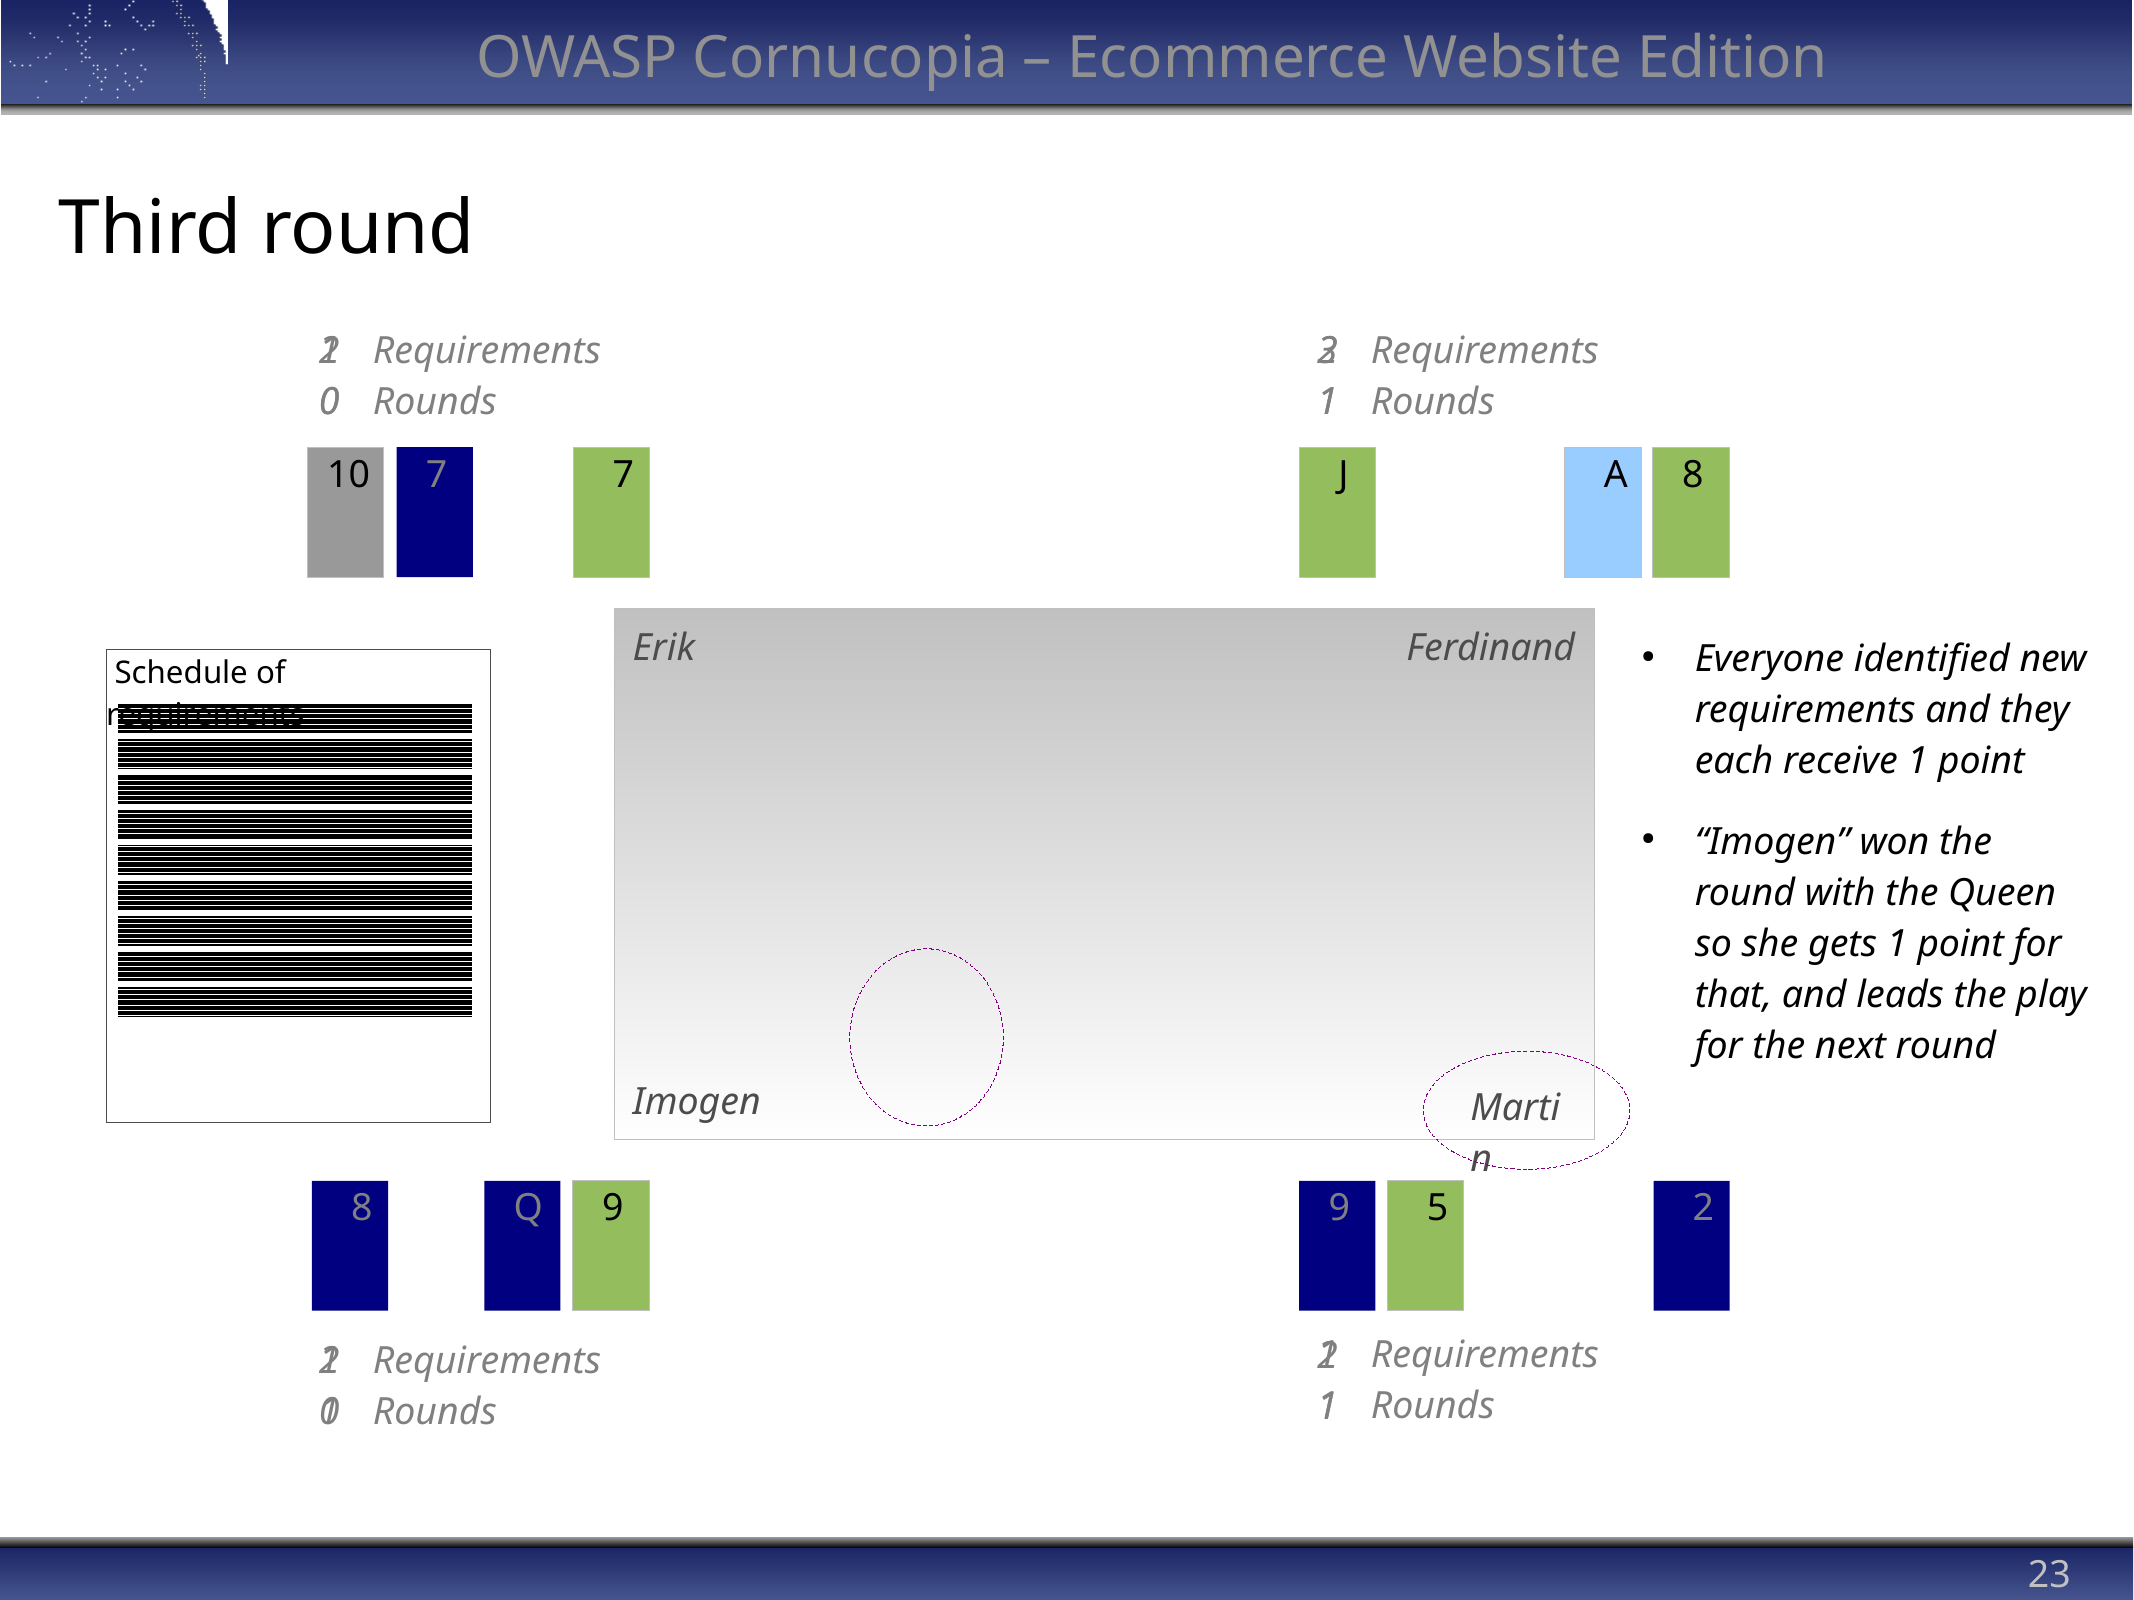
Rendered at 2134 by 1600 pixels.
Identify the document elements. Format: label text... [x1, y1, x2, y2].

list Requirements Rounds [378, 1333, 656, 1424]
list [118, 844, 473, 875]
list 2 1 [1316, 1328, 1388, 1419]
list [118, 702, 473, 733]
list Requirements Rounds [1388, 1327, 1654, 1418]
list [118, 738, 473, 768]
list Erik [632, 620, 739, 681]
list 2 0 [318, 323, 378, 414]
list [118, 879, 473, 910]
title Third round [58, 124, 2126, 325]
list [118, 809, 473, 839]
list J [1299, 447, 1376, 578]
list [118, 950, 473, 981]
list 8 [1652, 447, 1730, 578]
list Everyone identified new requirements and they each receive 1 point “Imogen” won the round with the Queen so she gets 1 point for that, and leads the play for the next round [1624, 631, 2093, 1182]
list 9 [572, 1180, 650, 1311]
list Martin [1470, 1080, 1576, 1141]
list 2 [1653, 1182, 1730, 1311]
list 8 [311, 1180, 389, 1311]
list [118, 915, 473, 945]
list Q [484, 1180, 561, 1311]
list 5 [1387, 1180, 1464, 1311]
list Requirements Rounds [378, 323, 656, 414]
list [118, 773, 473, 804]
list 10 [307, 447, 384, 578]
list [614, 608, 1595, 1140]
list 7 [573, 447, 650, 578]
list 3 1 [1316, 323, 1376, 414]
list Imogen [632, 1074, 798, 1135]
list Ferdinand [1406, 620, 1607, 681]
list Requirements Rounds [1376, 323, 1654, 414]
list A [1564, 447, 1642, 578]
list 2 1 [318, 1333, 378, 1424]
list Schedule of requirements [106, 649, 491, 1123]
list 9 [1299, 1180, 1376, 1311]
list 7 [396, 447, 473, 578]
list [118, 986, 473, 1016]
